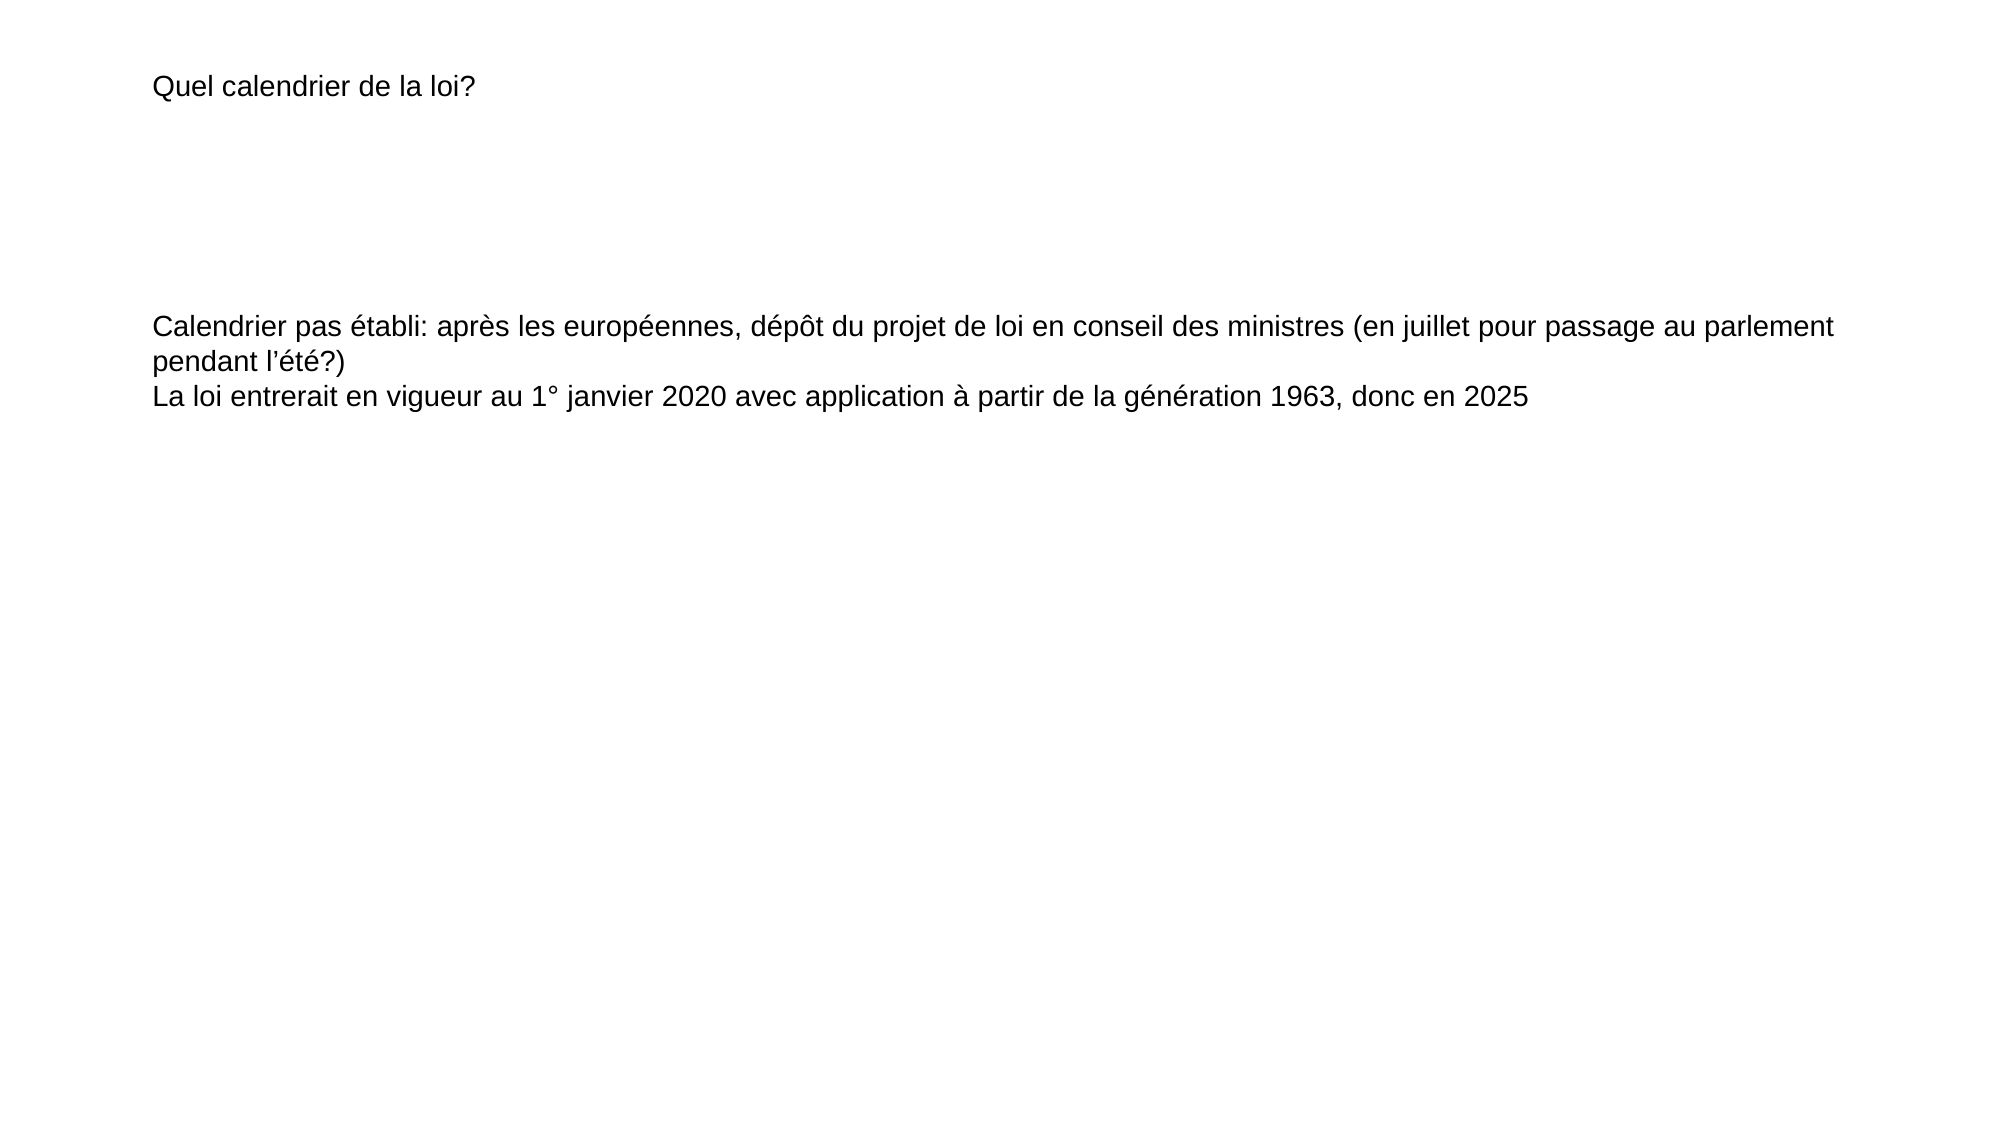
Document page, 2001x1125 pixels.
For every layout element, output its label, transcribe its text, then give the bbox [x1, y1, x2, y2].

title Quel calendrier de la loi? [137, 59, 1863, 278]
list Calendrier pas établi: après les européennes, dépôt du projet de loi en conseil des ministres (en juillet pour passage au parlement pendant l’été?) La loi entrerait en vigueur au 1° janvier 2020 avec application à partir de la génération 1963, donc en 2025 [137, 299, 1863, 1014]
